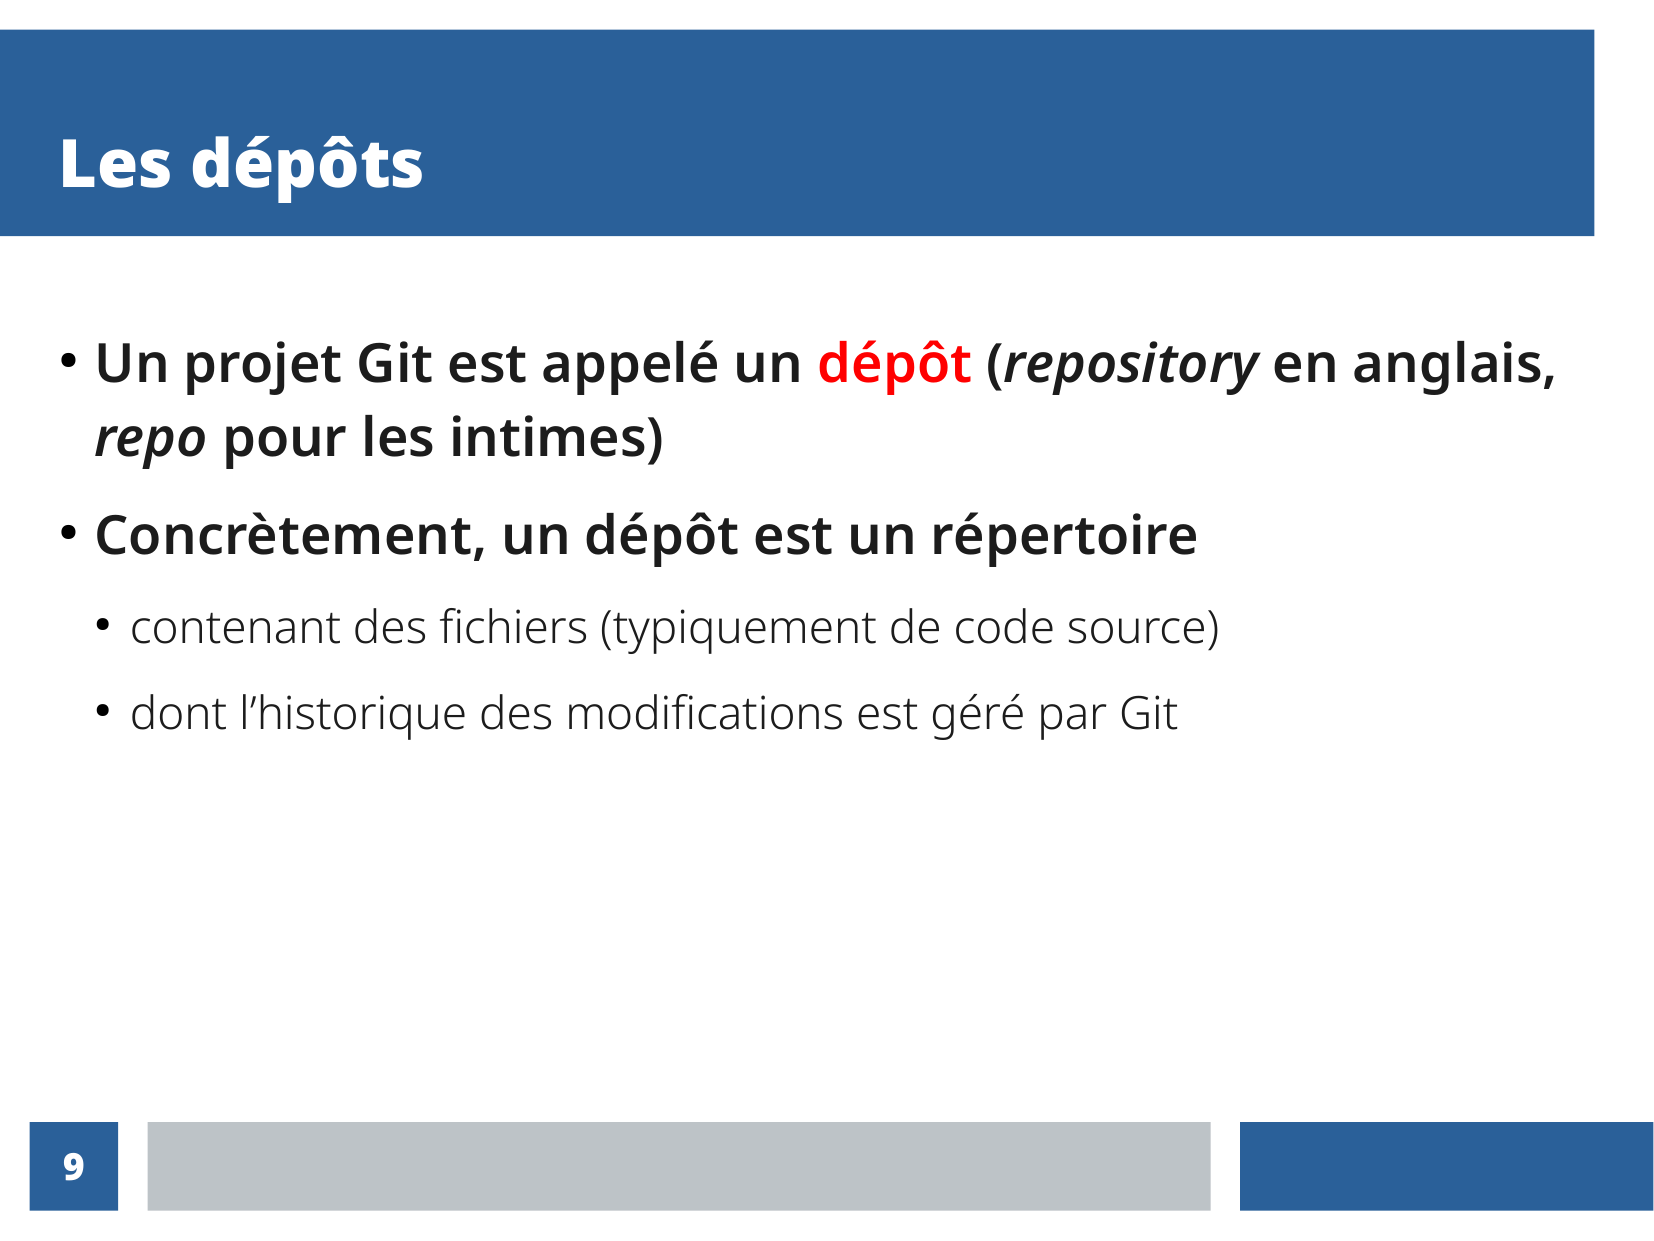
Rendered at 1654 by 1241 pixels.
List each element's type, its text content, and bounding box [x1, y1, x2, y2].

title Les dépôts [59, 59, 1595, 207]
list Un projet Git est appelé un dépôt (repository en anglais, repo pour les intimes) Concrètement, un dépôt est un répertoire contenant des fichiers (typiquement de code source) dont l’historique des modifications est géré par Git [59, 324, 1565, 1093]
